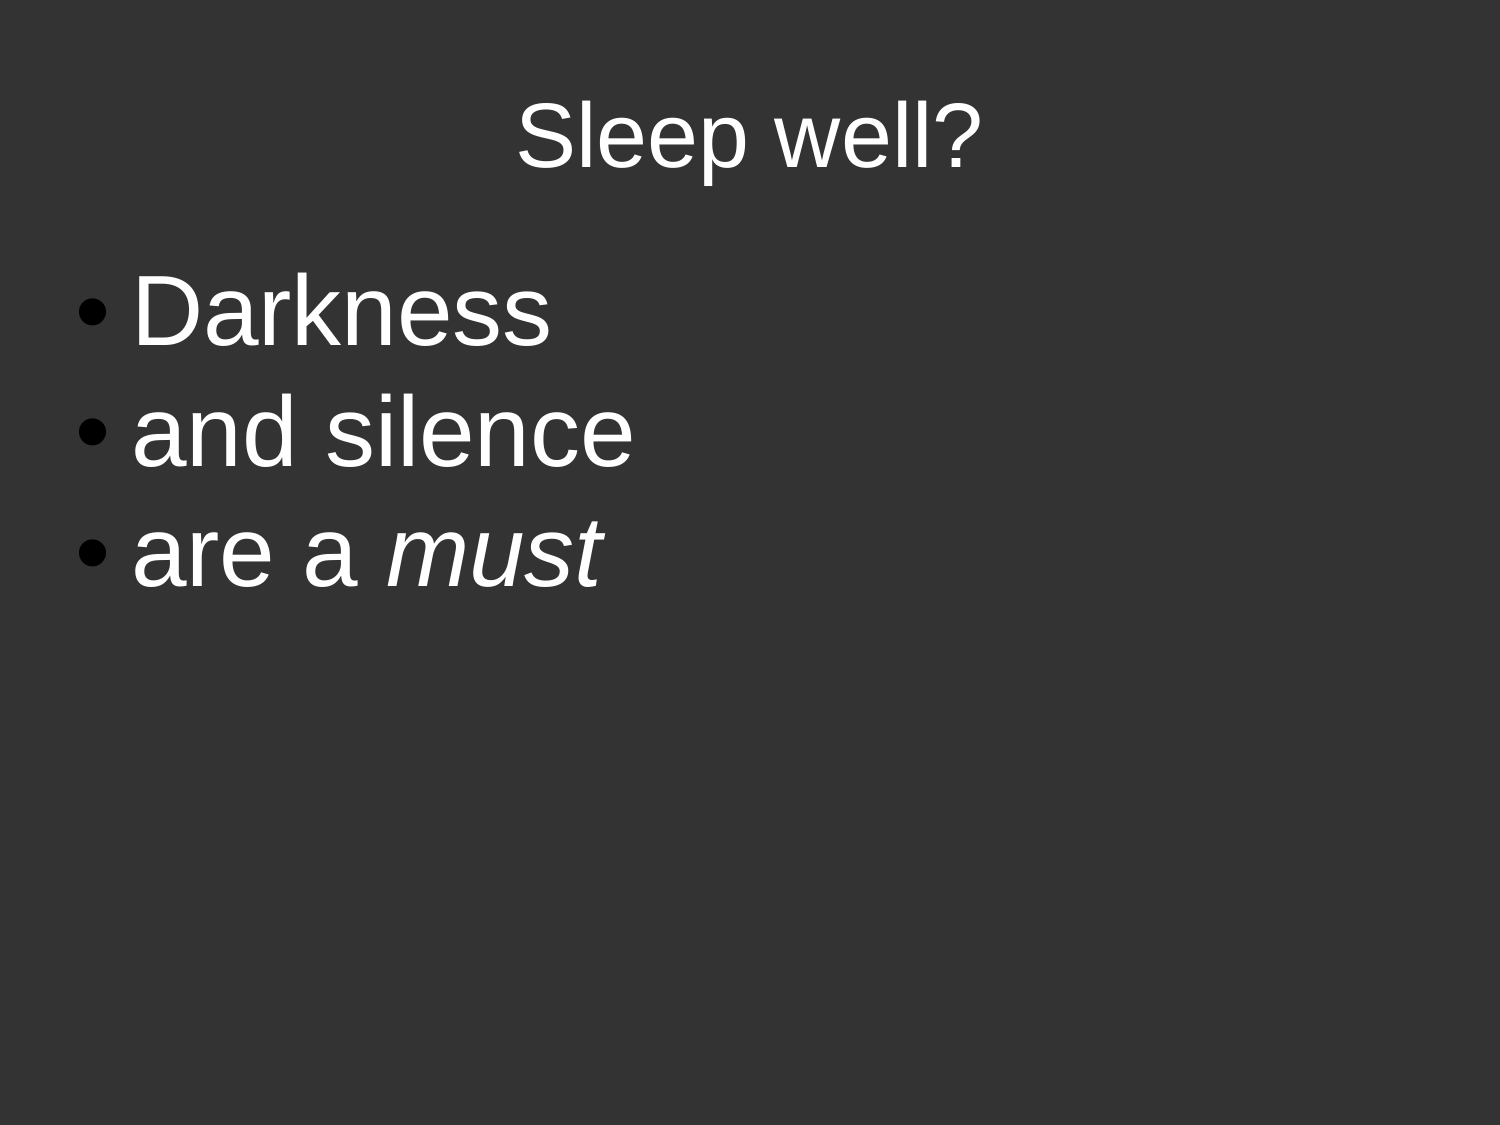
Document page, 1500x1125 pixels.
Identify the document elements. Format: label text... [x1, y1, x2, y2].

list Darkness and silence are a must [75, 262, 1425, 1005]
title Sleep well? [75, 21, 1425, 257]
